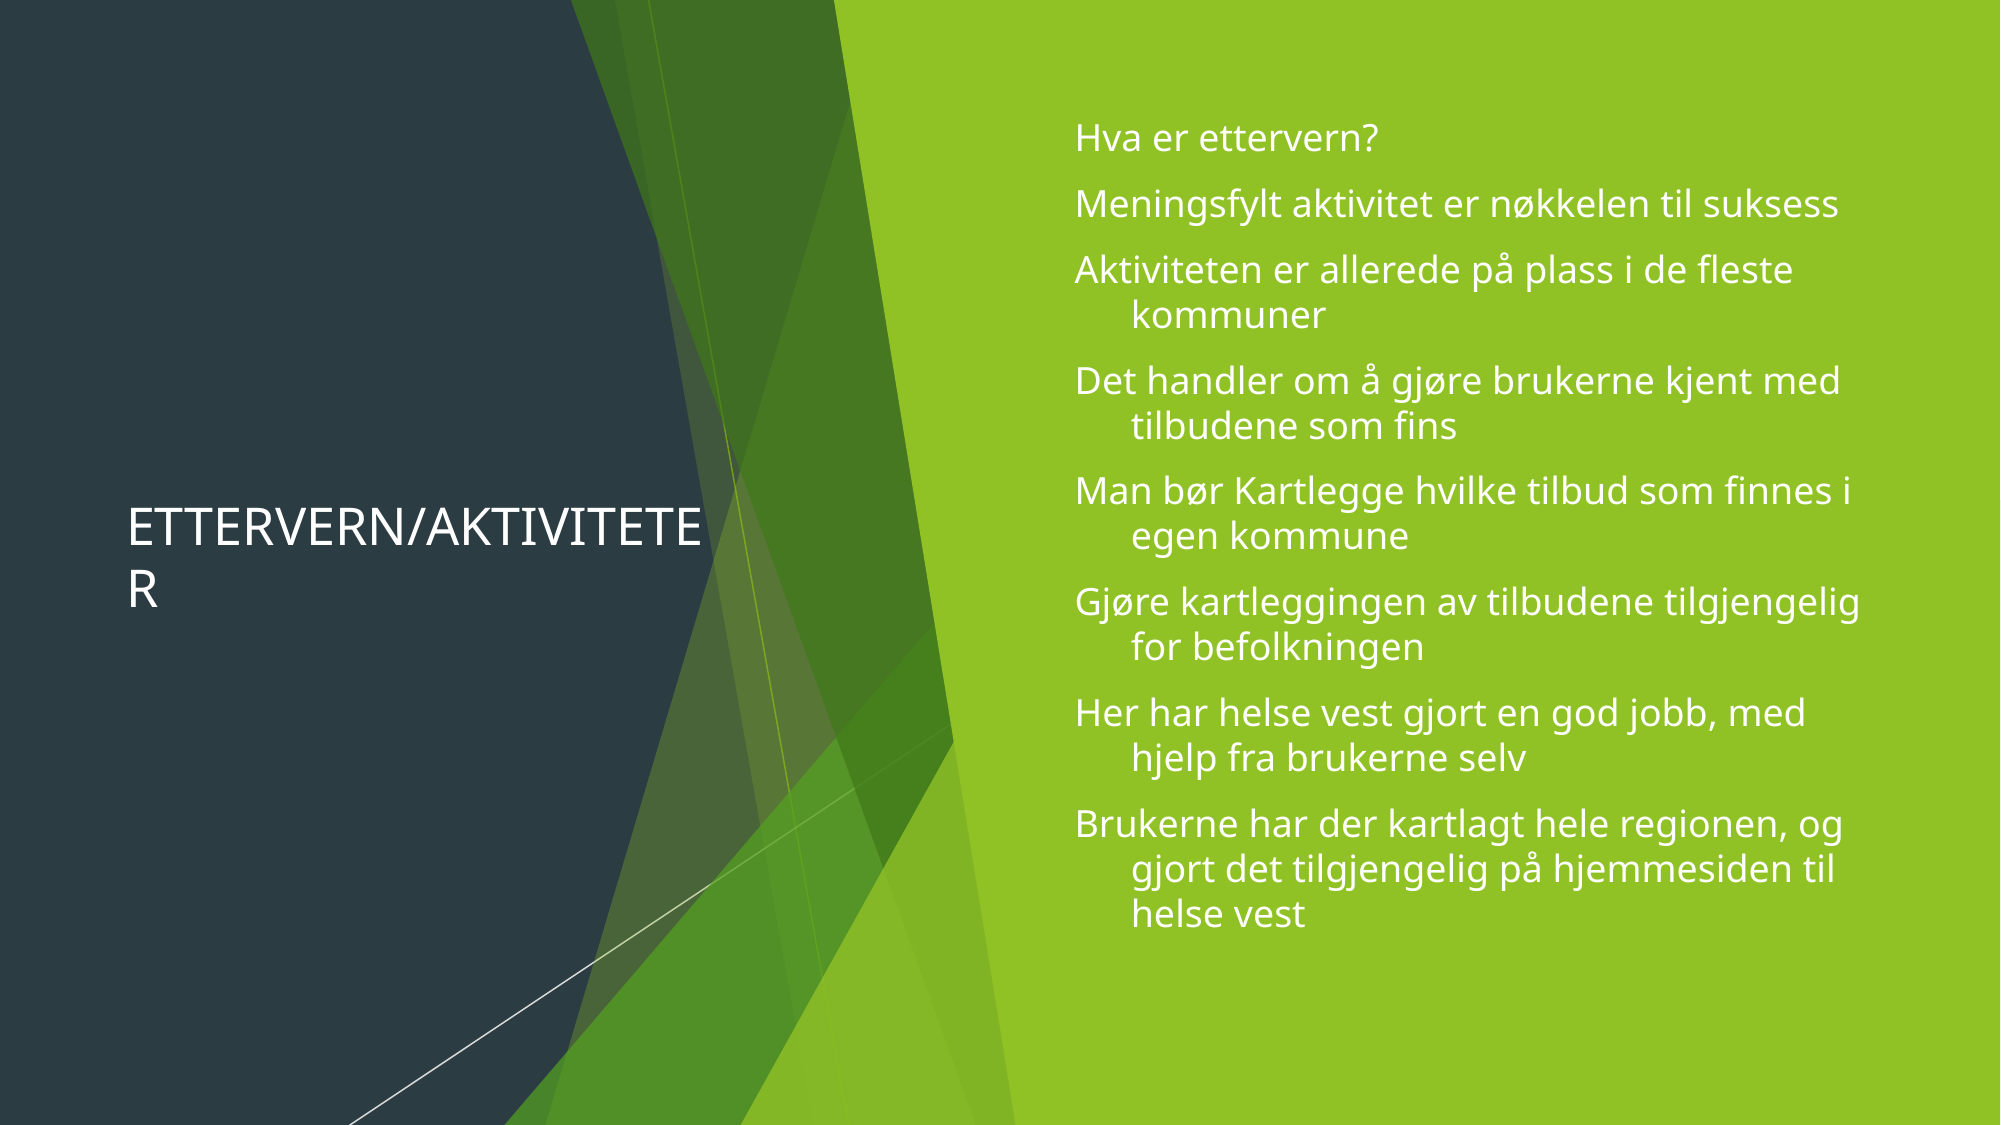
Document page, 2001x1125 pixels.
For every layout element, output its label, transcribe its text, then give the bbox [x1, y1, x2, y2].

title ETTERVERN/AKTIVITETER [111, 99, 742, 950]
list Hva er ettervern? Meningsfylt aktivitet er nøkkelen til suksess Aktiviteten er allerede på plass i de fleste kommuner Det handler om å gjøre brukerne kjent med tilbudene som fins Man bør Kartlegge hvilke tilbud som finnes i egen kommune Gjøre kartleggingen av tilbudene tilgjengelig for befolkningen Her har helse vest gjort en god jobb, med hjelp fra brukerne selv Brukerne har der kartlagt hele regionen, og gjort det tilgjengelig på hjemmesiden til helse vest [1003, 99, 1908, 950]
text_box [0, 0, 2000, 1125]
